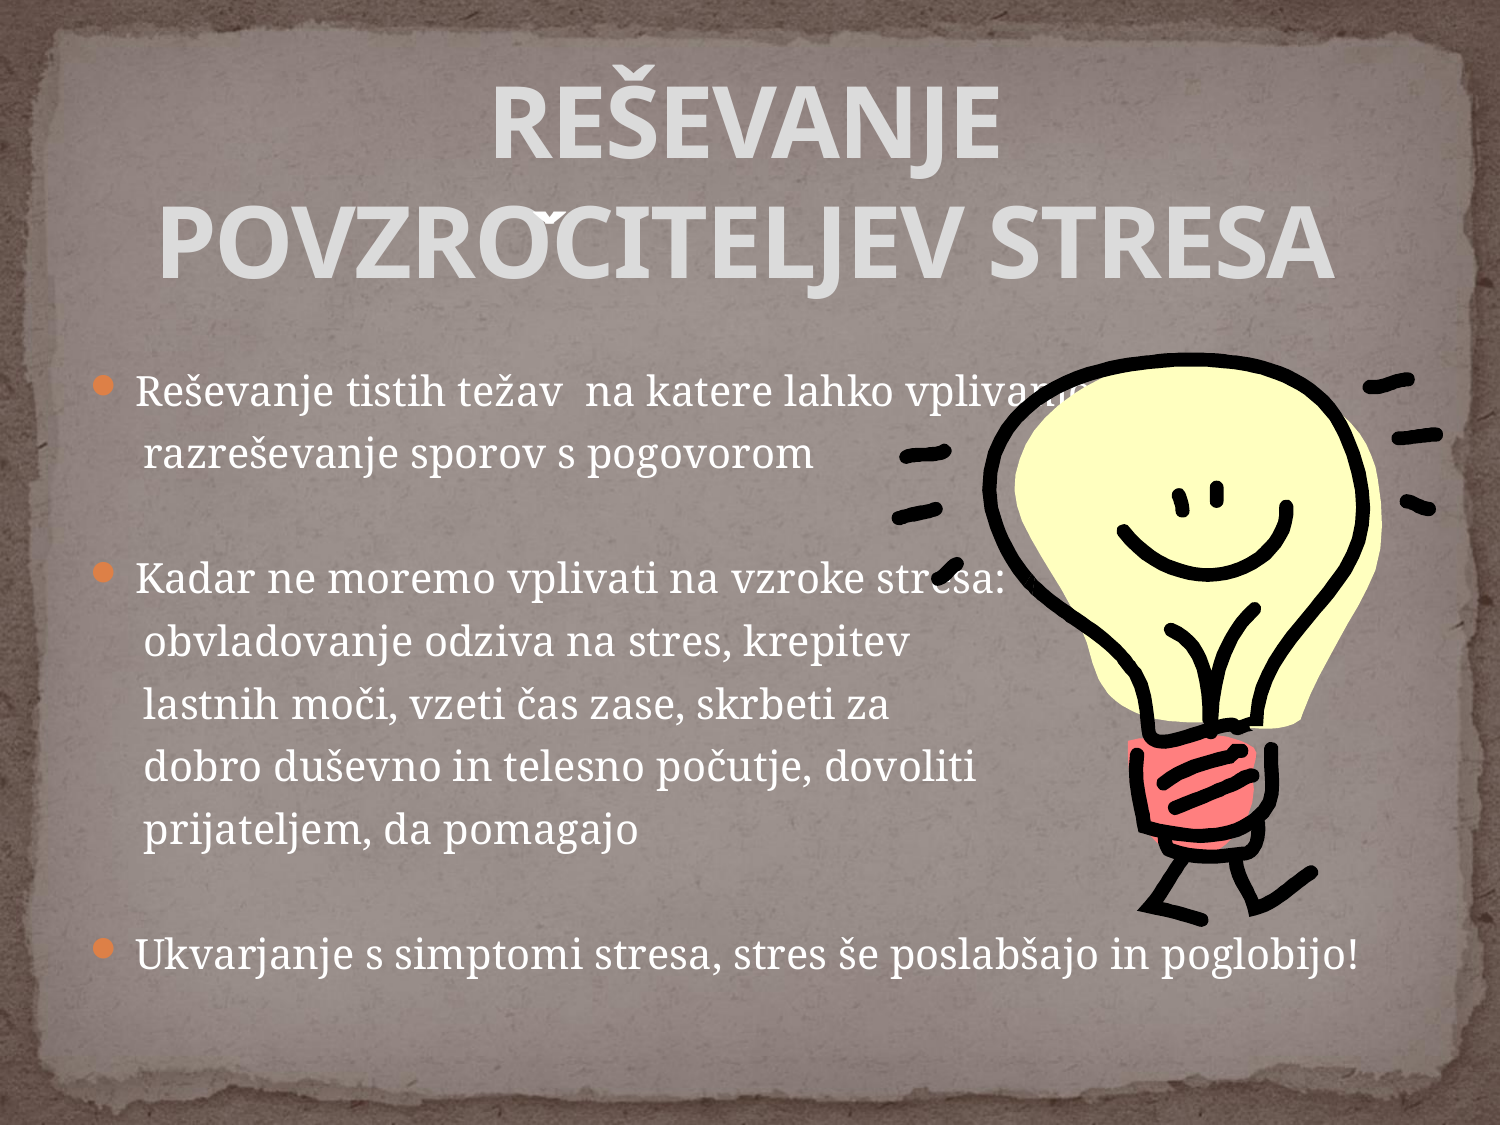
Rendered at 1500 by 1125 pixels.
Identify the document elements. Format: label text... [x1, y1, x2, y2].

list Reševanje tistih težav na katere lahko vplivamo: razreševanje sporov s pogovorom Kadar ne moremo vplivati na vzroke stresa: obvladovanje odziva na stres, krepitev lastnih moči, vzeti čas zase, skrbeti za dobro duševno in telesno počutje, dovoliti prijateljem, da pomagajo Ukvarjanje s simptomi stresa, stres še poslabšajo in poglobijo! [75, 259, 1454, 1056]
text_box ` [515, 187, 527, 293]
title REŠEVANJE POVZROCITELJEV STRESA [70, 105, 1421, 306]
picture [0, 0, 1500, 1125]
text_box ´ [527, 187, 610, 293]
